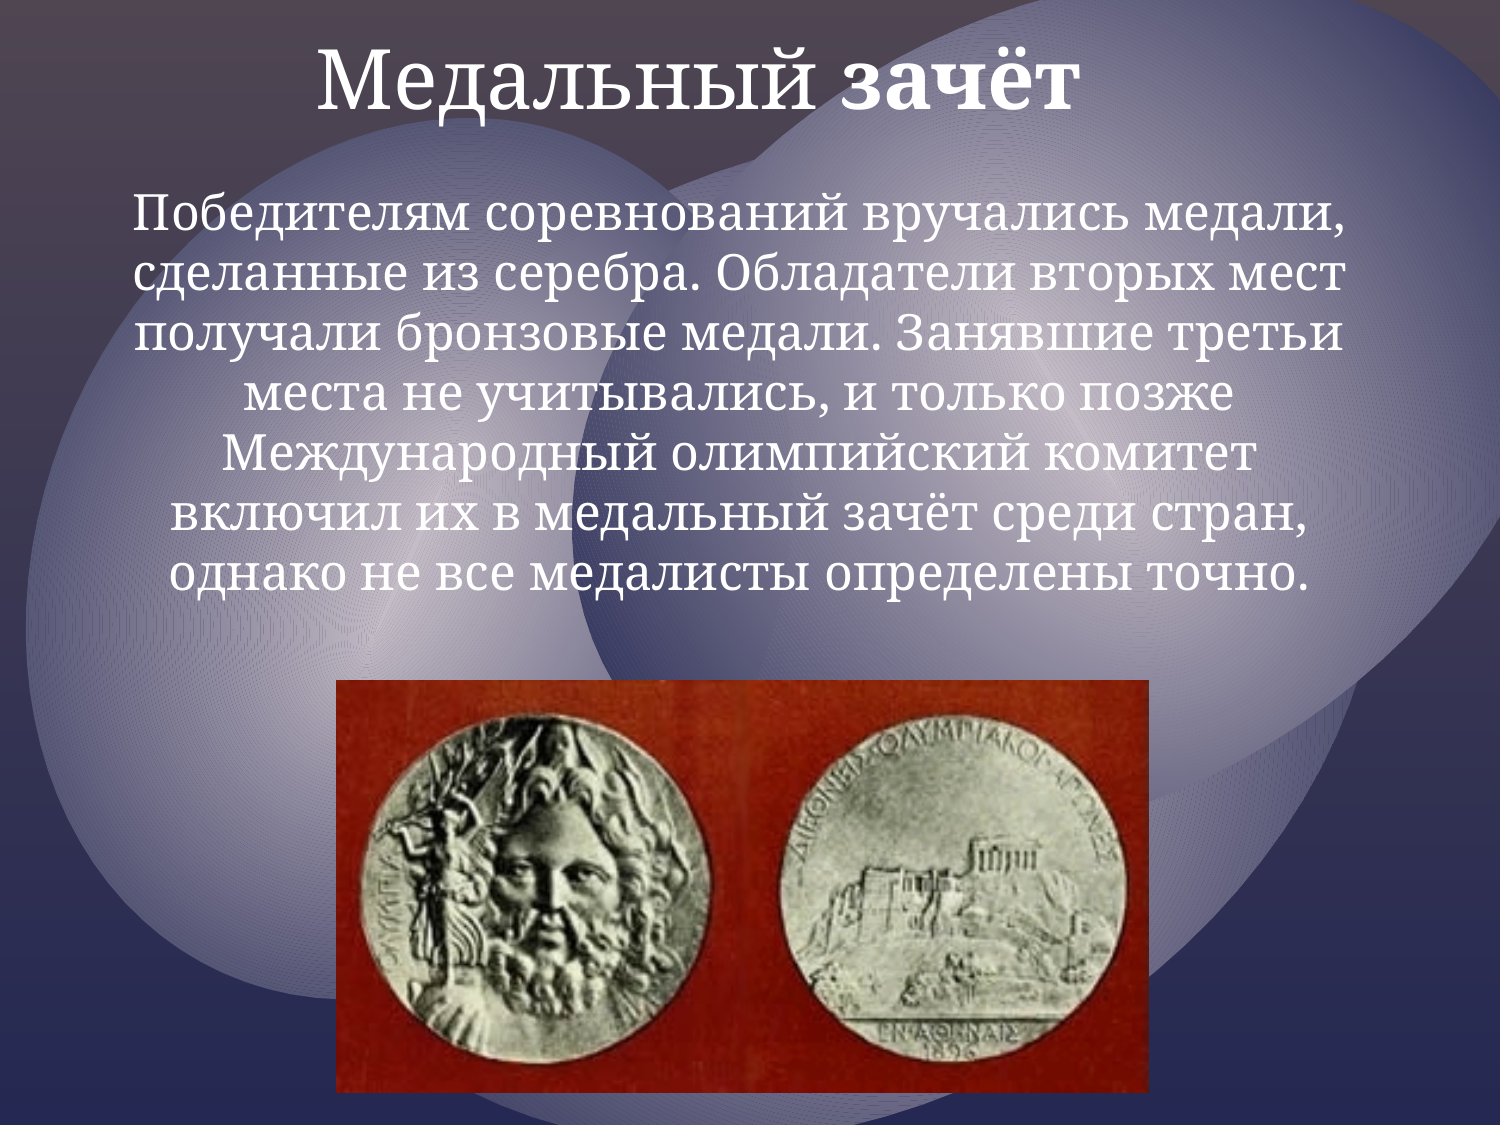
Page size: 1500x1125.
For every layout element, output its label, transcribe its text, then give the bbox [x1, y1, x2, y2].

title Медальный зачёт [301, 19, 1149, 169]
list Победителям соревнований вручались медали, сделанные из серебра. Обладатели вторых мест получали бронзовые медали. Занявшие третьи места не учитывались, и только позже Международный олимпийский комитет включил их в медальный зачёт среди стран, однако не все медалисты определены точно. [88, 172, 1388, 657]
picture [336, 680, 1149, 1093]
